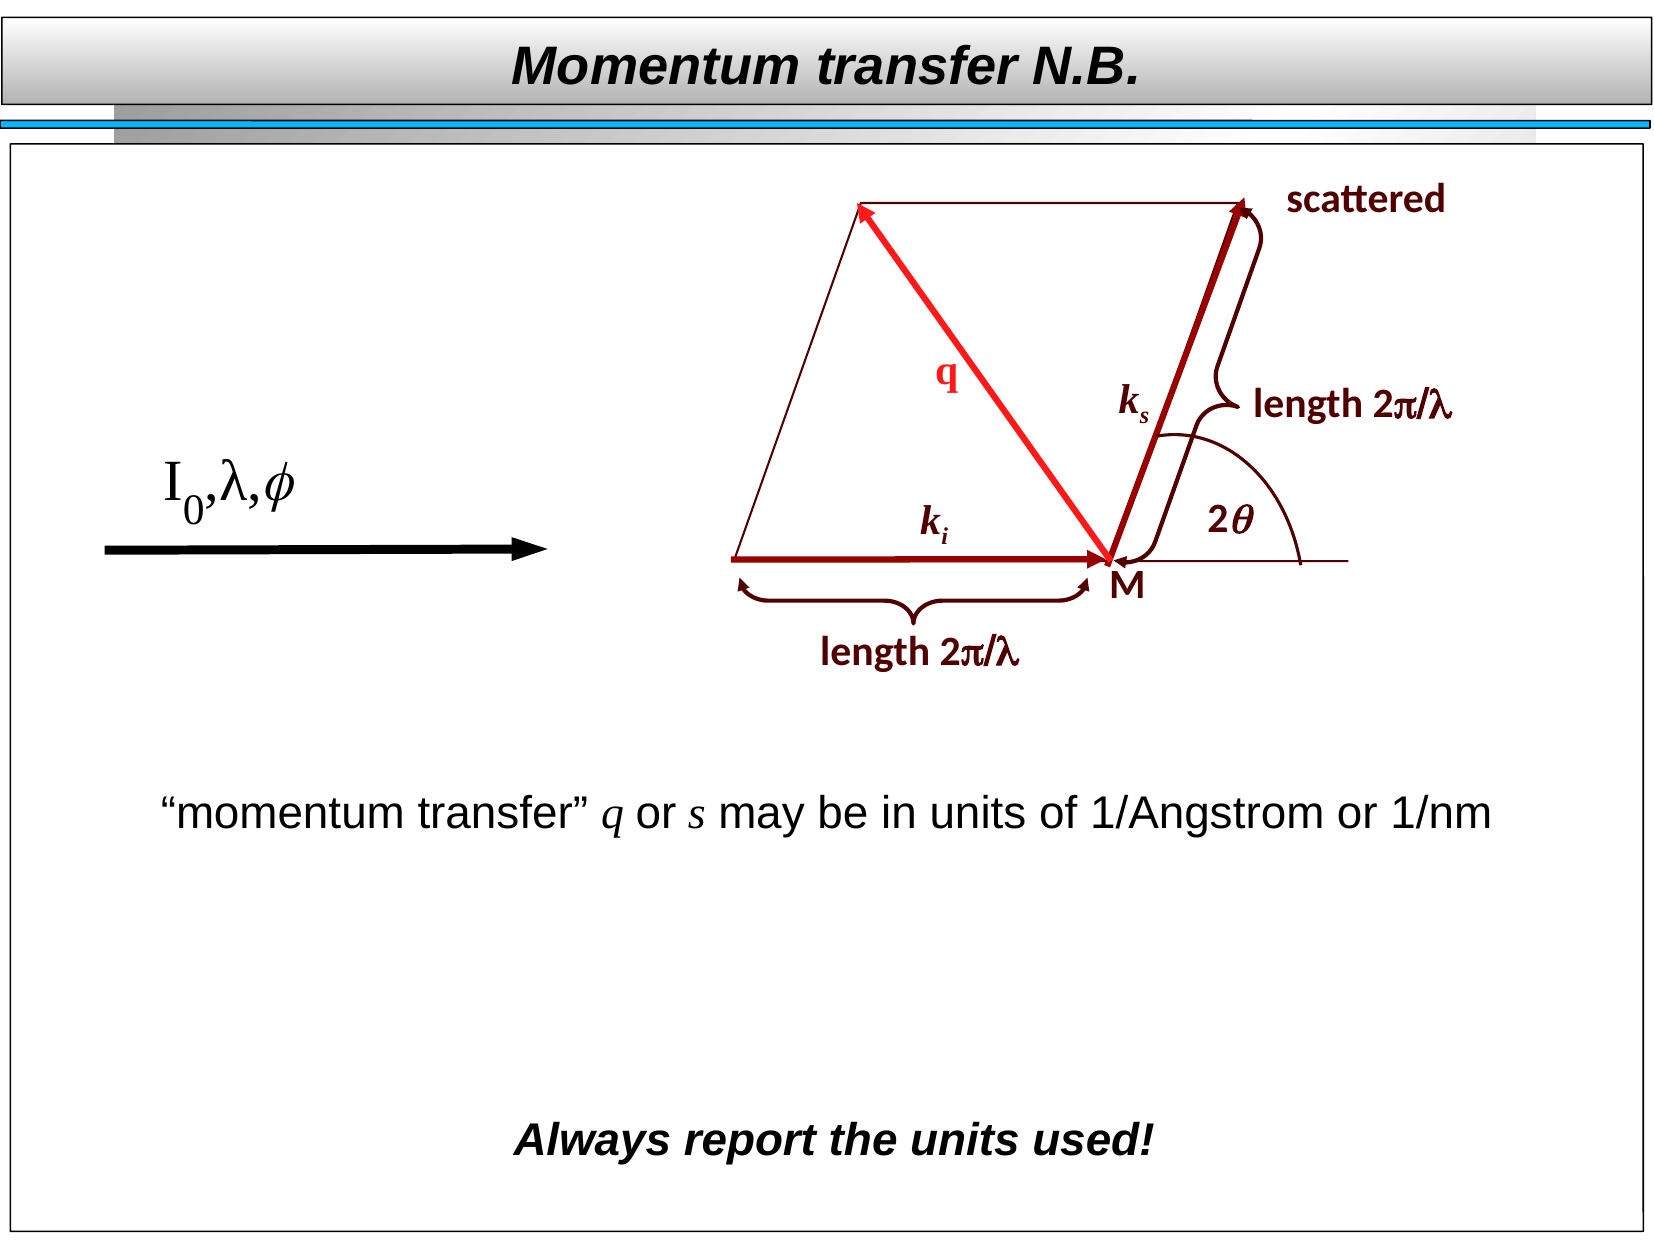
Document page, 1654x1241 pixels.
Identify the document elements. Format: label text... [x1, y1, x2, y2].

text_box I0,λ,f [148, 425, 307, 542]
text_box M [1094, 549, 1161, 615]
text_box ks [1103, 363, 1165, 437]
text_box ki [905, 484, 963, 558]
text_box 2q [1192, 483, 1266, 549]
text_box [0, 120, 1651, 129]
text_box q [920, 335, 973, 401]
text_box scattered [1271, 163, 1462, 229]
text_box Always report the units used! [498, 1106, 1171, 1216]
text_box length 2p/l [805, 615, 1034, 681]
text_box Momentum transfer N.B. [1, 17, 1652, 105]
text_box “momentum transfer” q or s may be in units of 1/Angstrom or 1/nm [136, 780, 1517, 898]
text_box length 2p/l [1238, 368, 1467, 435]
